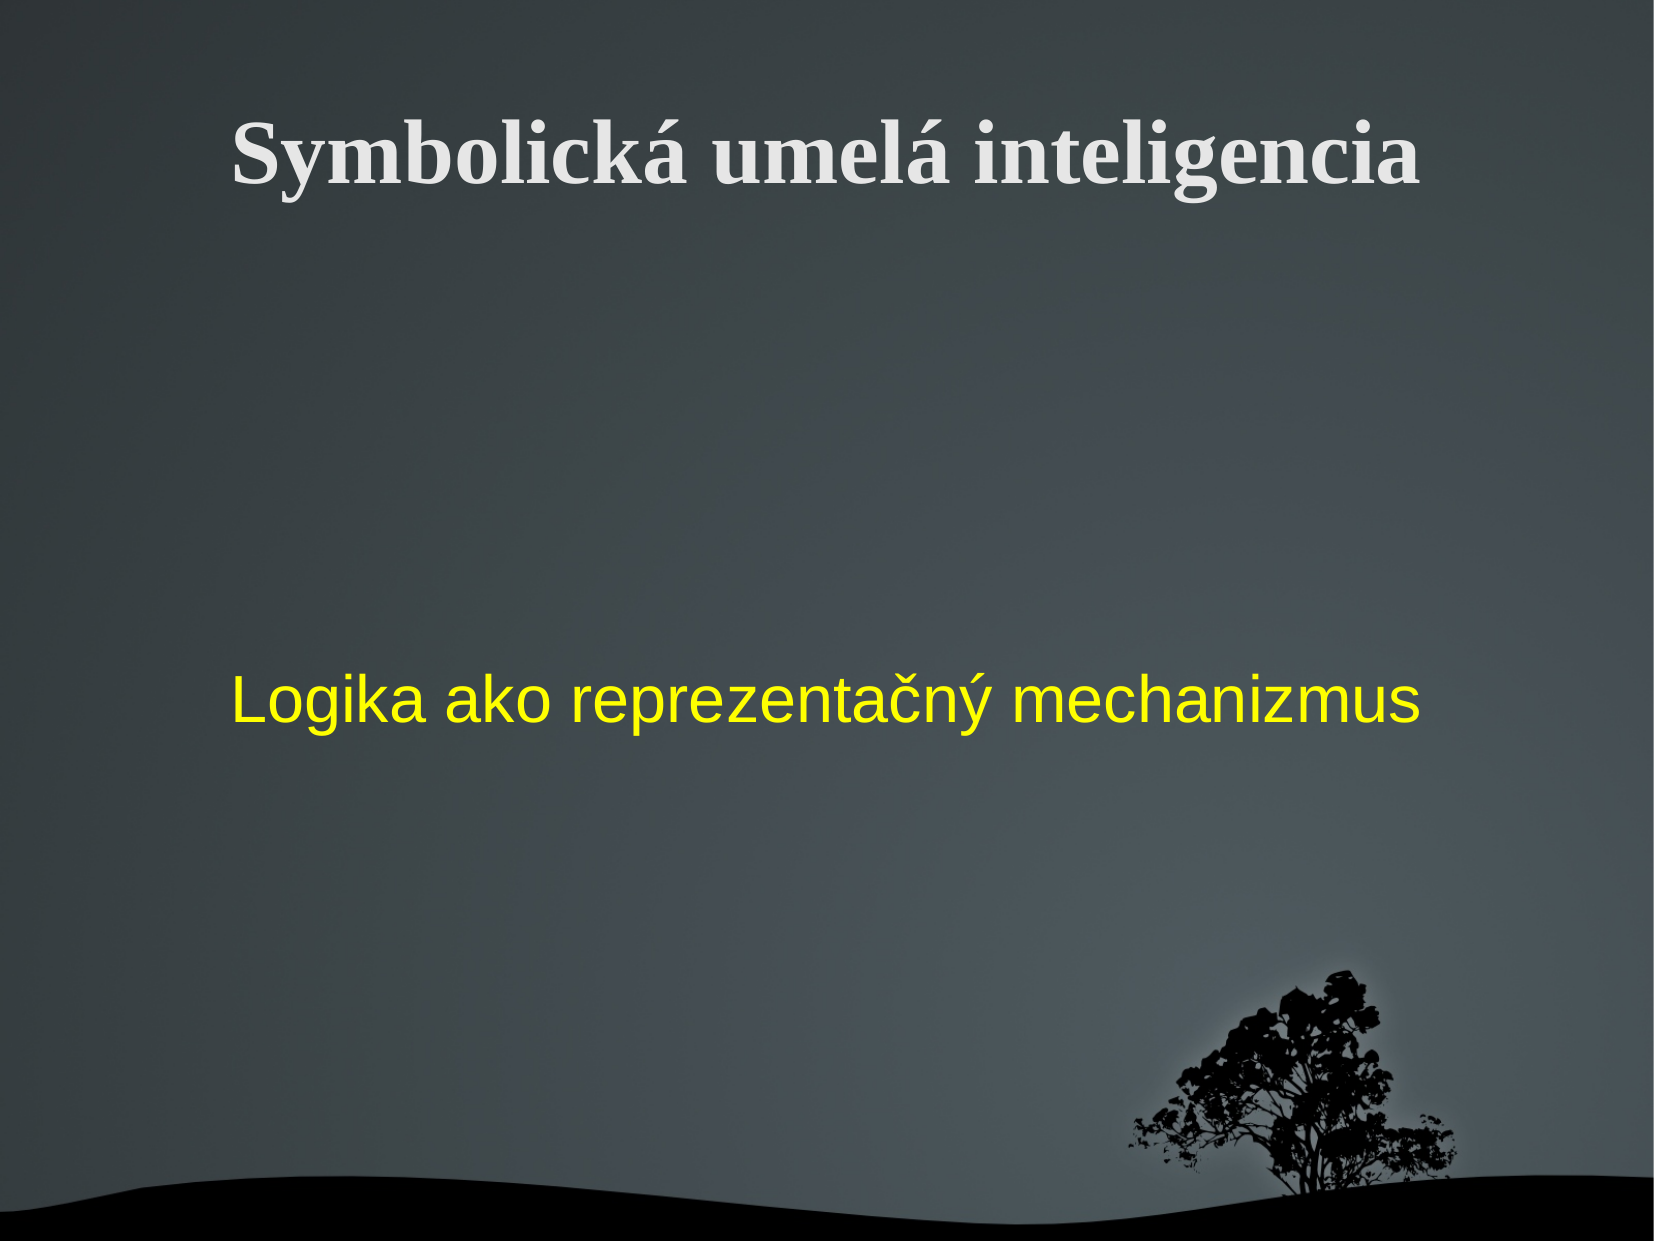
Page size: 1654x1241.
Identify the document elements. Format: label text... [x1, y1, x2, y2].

picture [0, 0, 1654, 1241]
title Symbolická umelá inteligencia [82, 49, 1571, 257]
subtitle Logika ako reprezentačný mechanizmus [82, 297, 1571, 1102]
